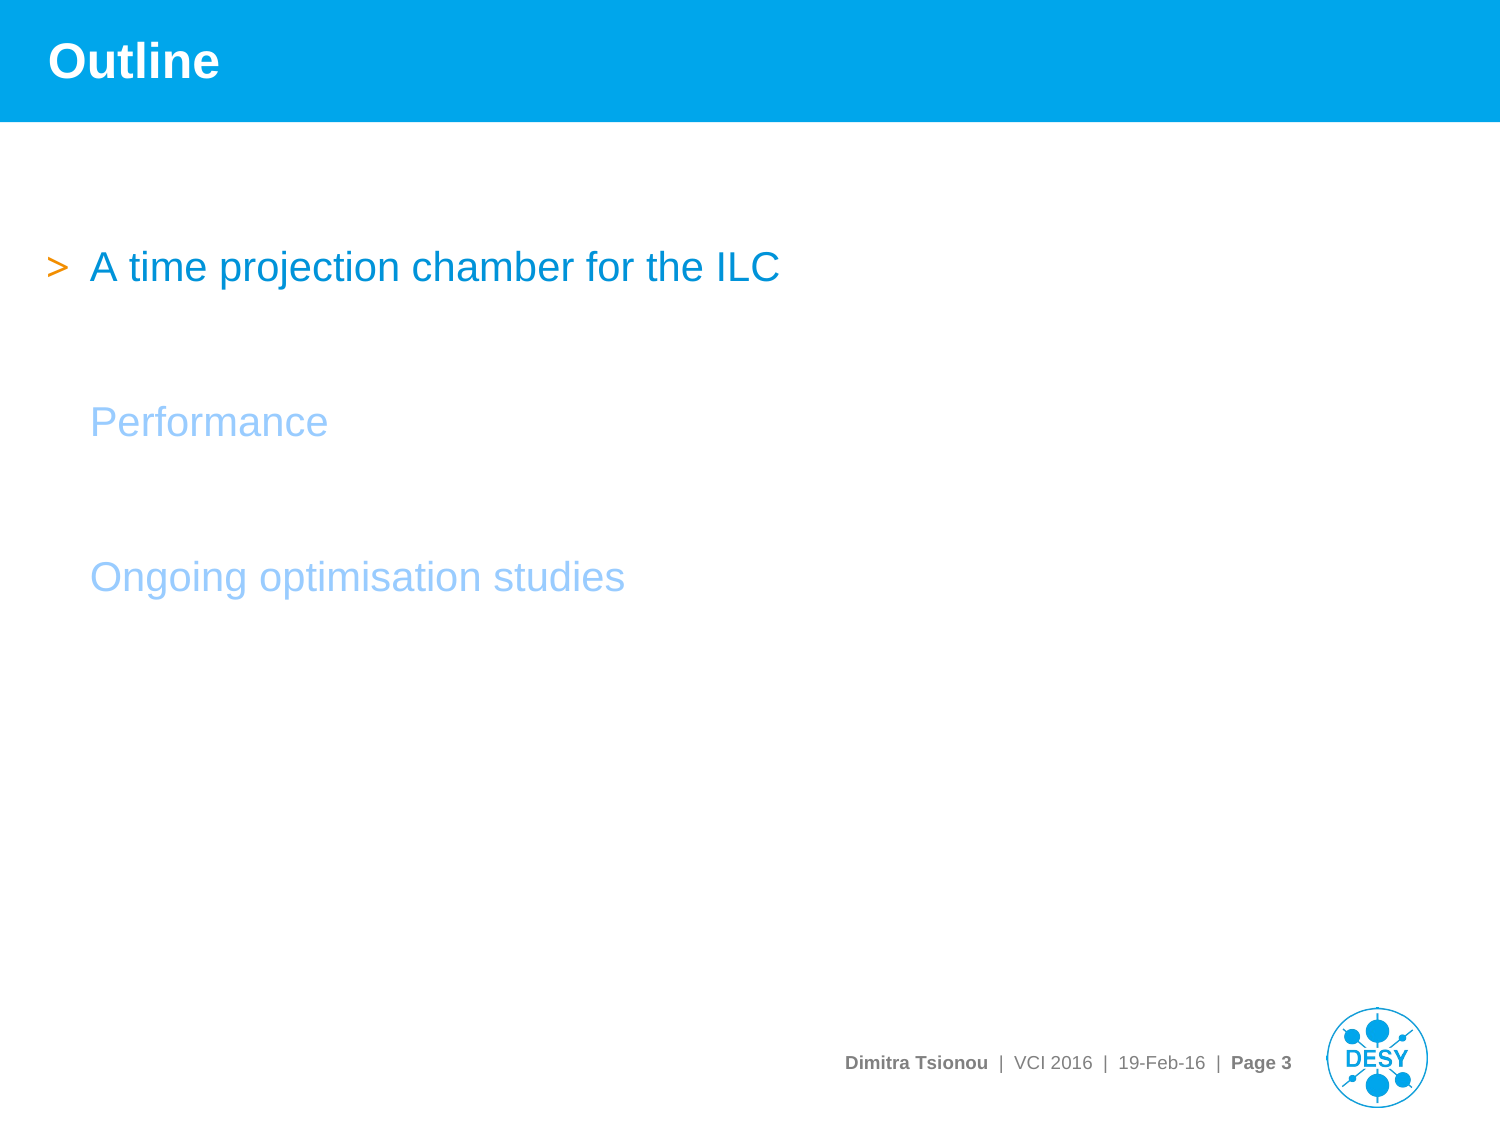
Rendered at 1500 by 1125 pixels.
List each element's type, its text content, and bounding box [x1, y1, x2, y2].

picture [1326, 1007, 1428, 1108]
title Outline [47, 16, 1446, 107]
list A time projection chamber for the ILC Performance Ongoing optimisation studies [46, 160, 1444, 813]
